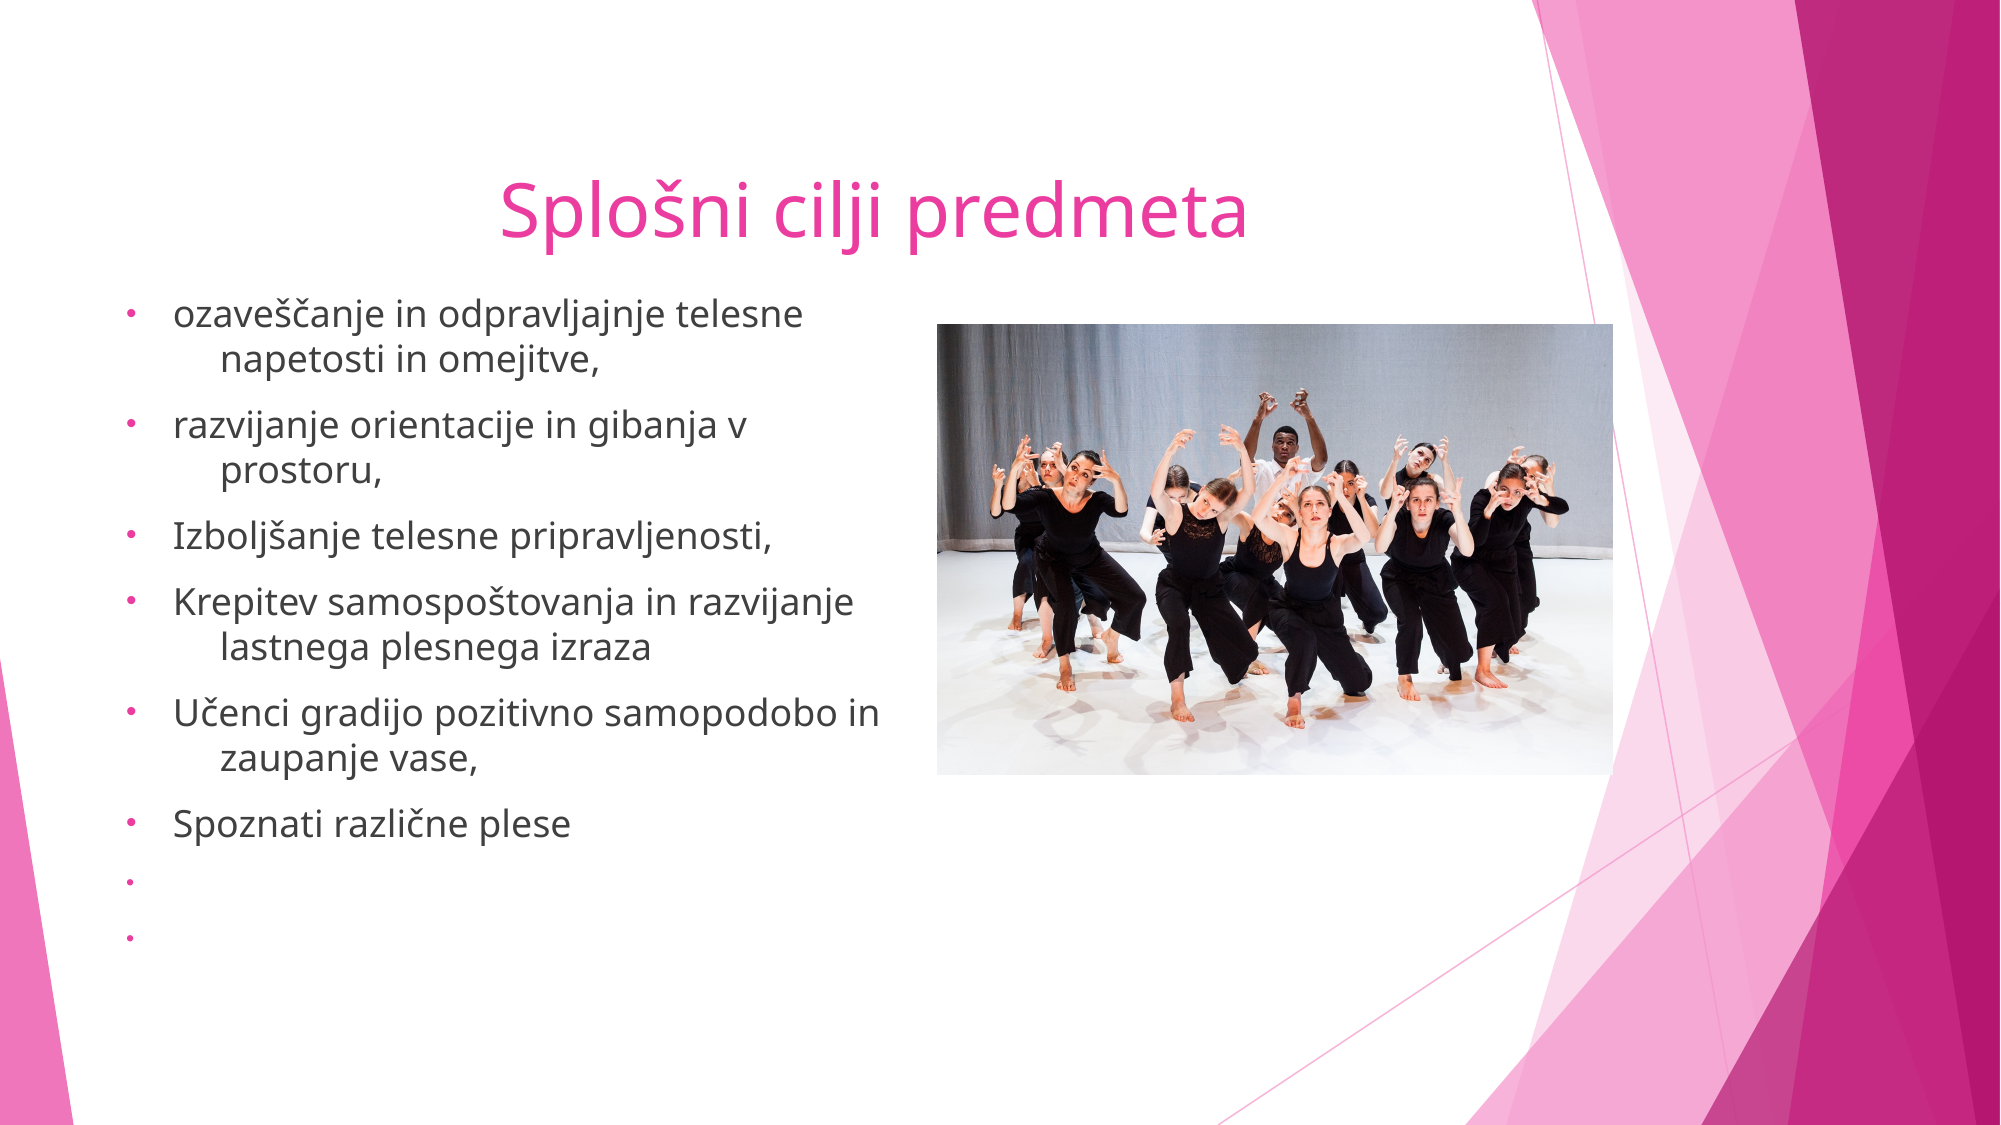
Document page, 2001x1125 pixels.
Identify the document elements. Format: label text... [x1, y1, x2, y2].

title Splošni cilji predmeta [381, 84, 1369, 261]
picture [937, 324, 1613, 775]
list ozaveščanje in odpravljajnje telesne napetosti in omejitve, razvijanje orientacije in gibanja v prostoru, Izboljšanje telesne pripravljenosti, Krepitev samospoštovanja in razvijanje lastnega plesnega izraza Učenci gradijo pozitivno samopodobo in zaupanje vase, Spoznati različne plese [111, 282, 907, 961]
